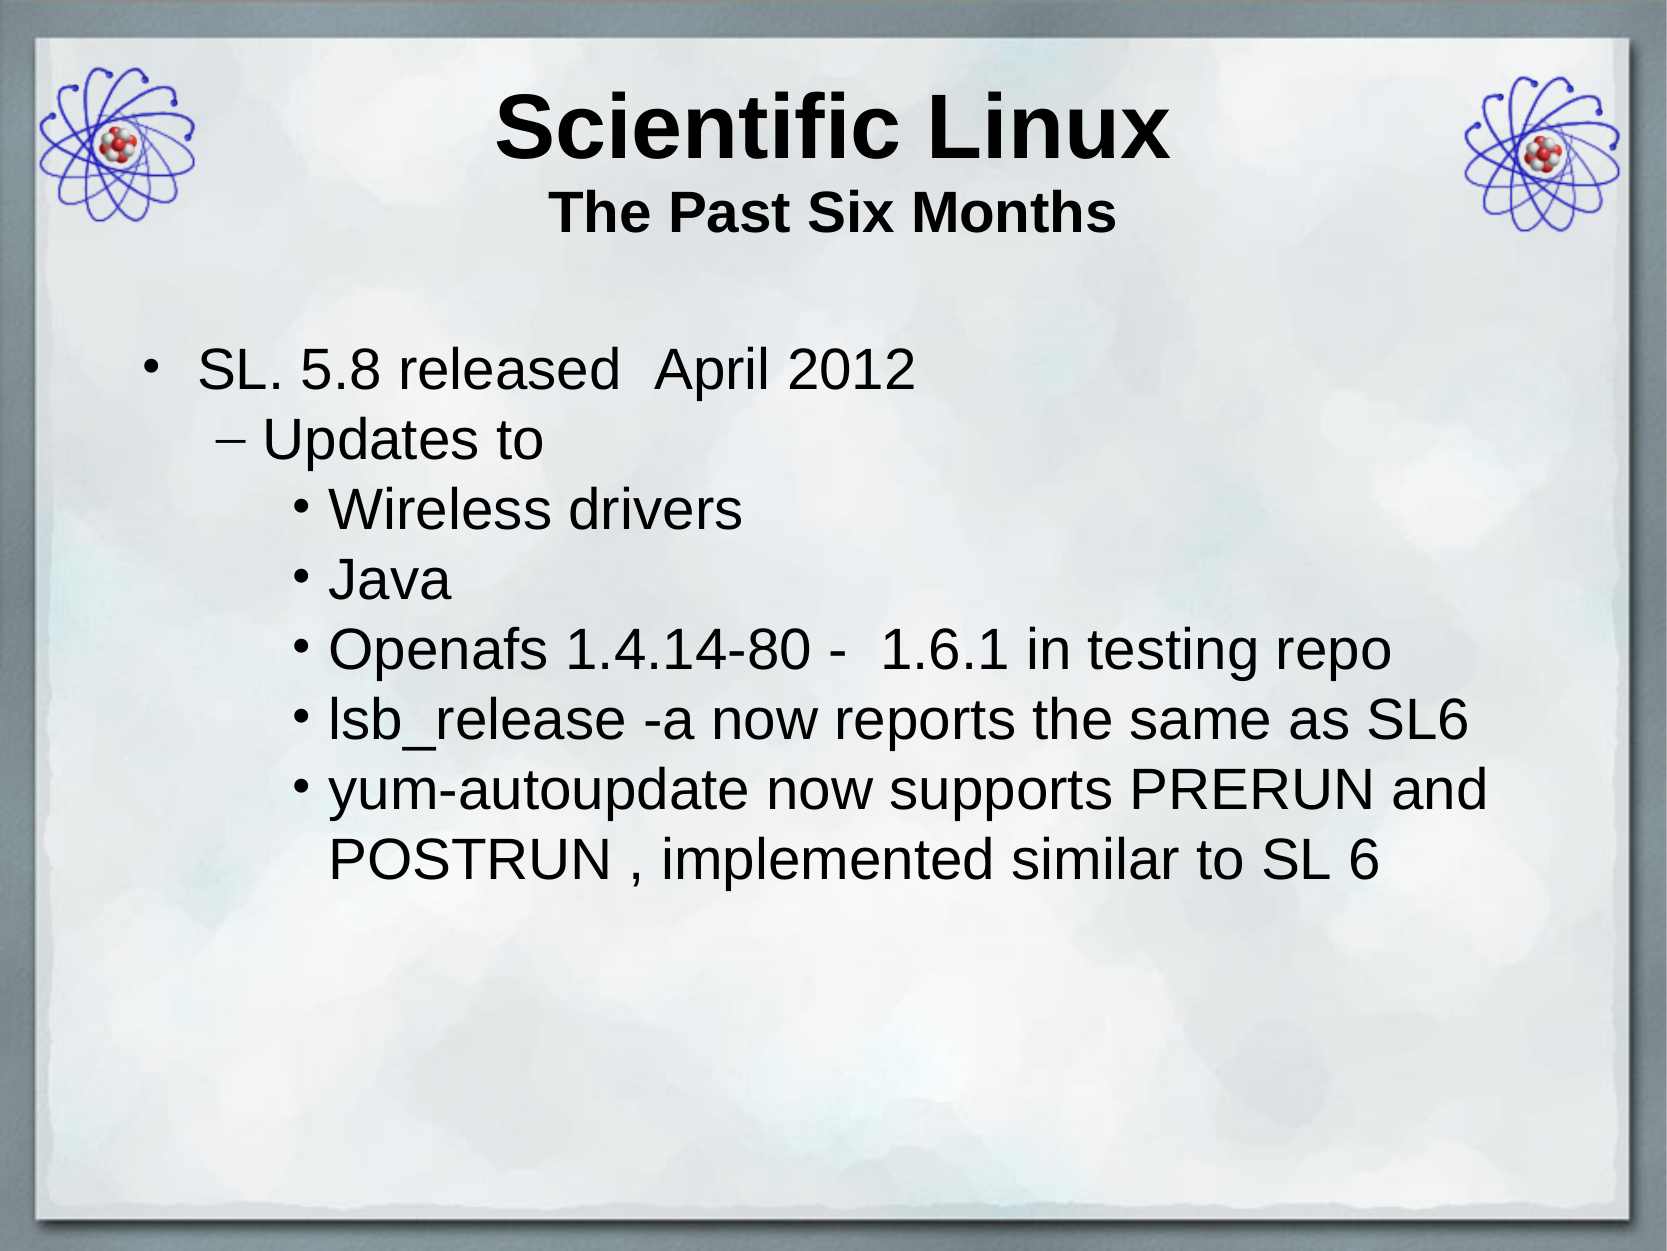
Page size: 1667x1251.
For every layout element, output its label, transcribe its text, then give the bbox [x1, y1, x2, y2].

title Scientific Linux The Past Six Months [289, 75, 1378, 246]
picture [0, 0, 1667, 1251]
text_box SL. 5.8 released April 2012 Updates to Wireless drivers Java Openafs 1.4.14-80 - 1.6.1 in testing repo lsb_release -a now reports the same as SL6 yum-autoupdate now supports PRERUN and POSTRUN , implemented similar to SL 6 [126, 323, 1579, 954]
